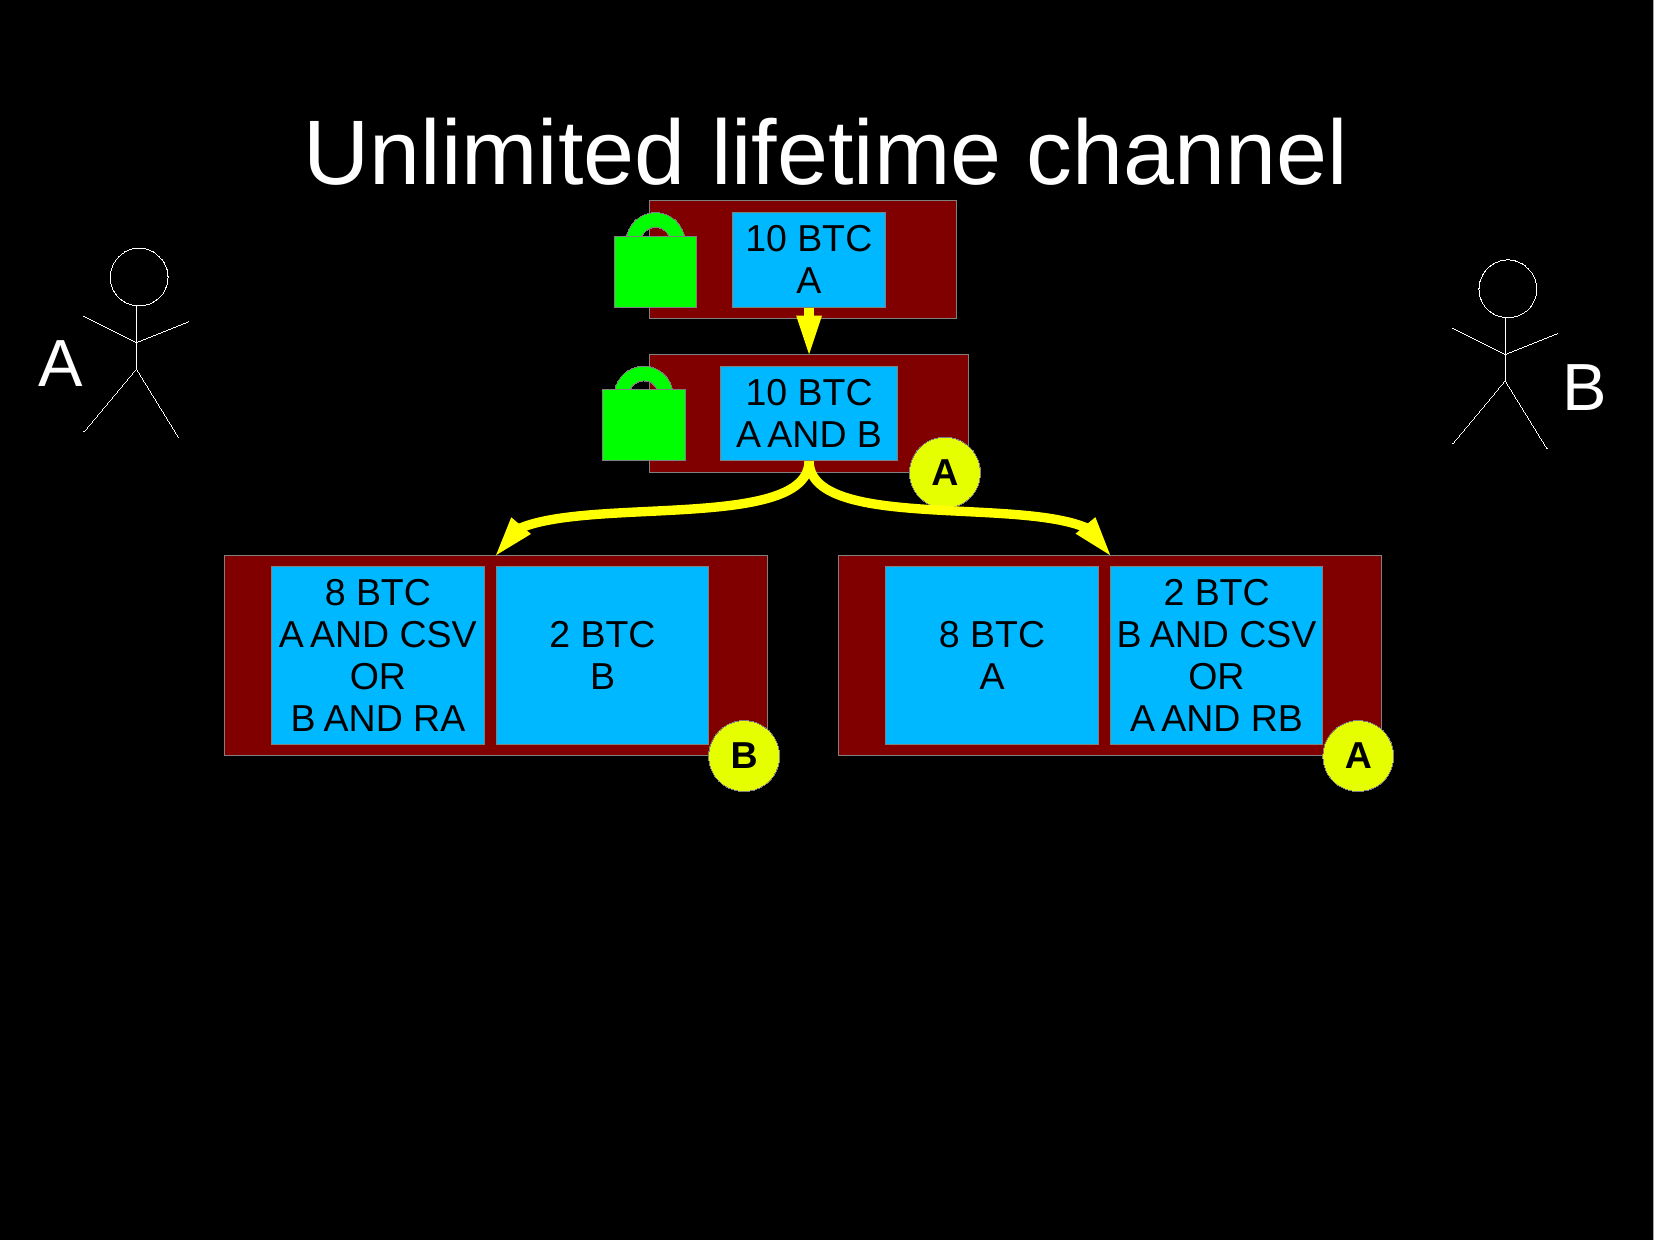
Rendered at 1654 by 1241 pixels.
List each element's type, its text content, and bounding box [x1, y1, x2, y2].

text_box 10 BTC A [732, 212, 886, 308]
text_box B [1547, 342, 1622, 432]
text_box 10 BTC A AND B [720, 366, 898, 461]
text_box A [23, 318, 98, 409]
text_box [838, 555, 1382, 756]
text_box [602, 354, 969, 473]
text_box 8 BTC A [885, 566, 1099, 745]
text_box A [909, 437, 981, 506]
text_box B [708, 720, 780, 792]
text_box [224, 555, 768, 756]
title Unlimited lifetime channel [82, 49, 1571, 257]
text_box [614, 200, 957, 319]
text_box 2 BTC B [496, 566, 709, 745]
text_box 8 BTC A AND CSV OR B AND RA [271, 566, 485, 745]
text_box A [1322, 720, 1394, 792]
text_box 2 BTC B AND CSV OR A AND RB [1110, 566, 1323, 745]
